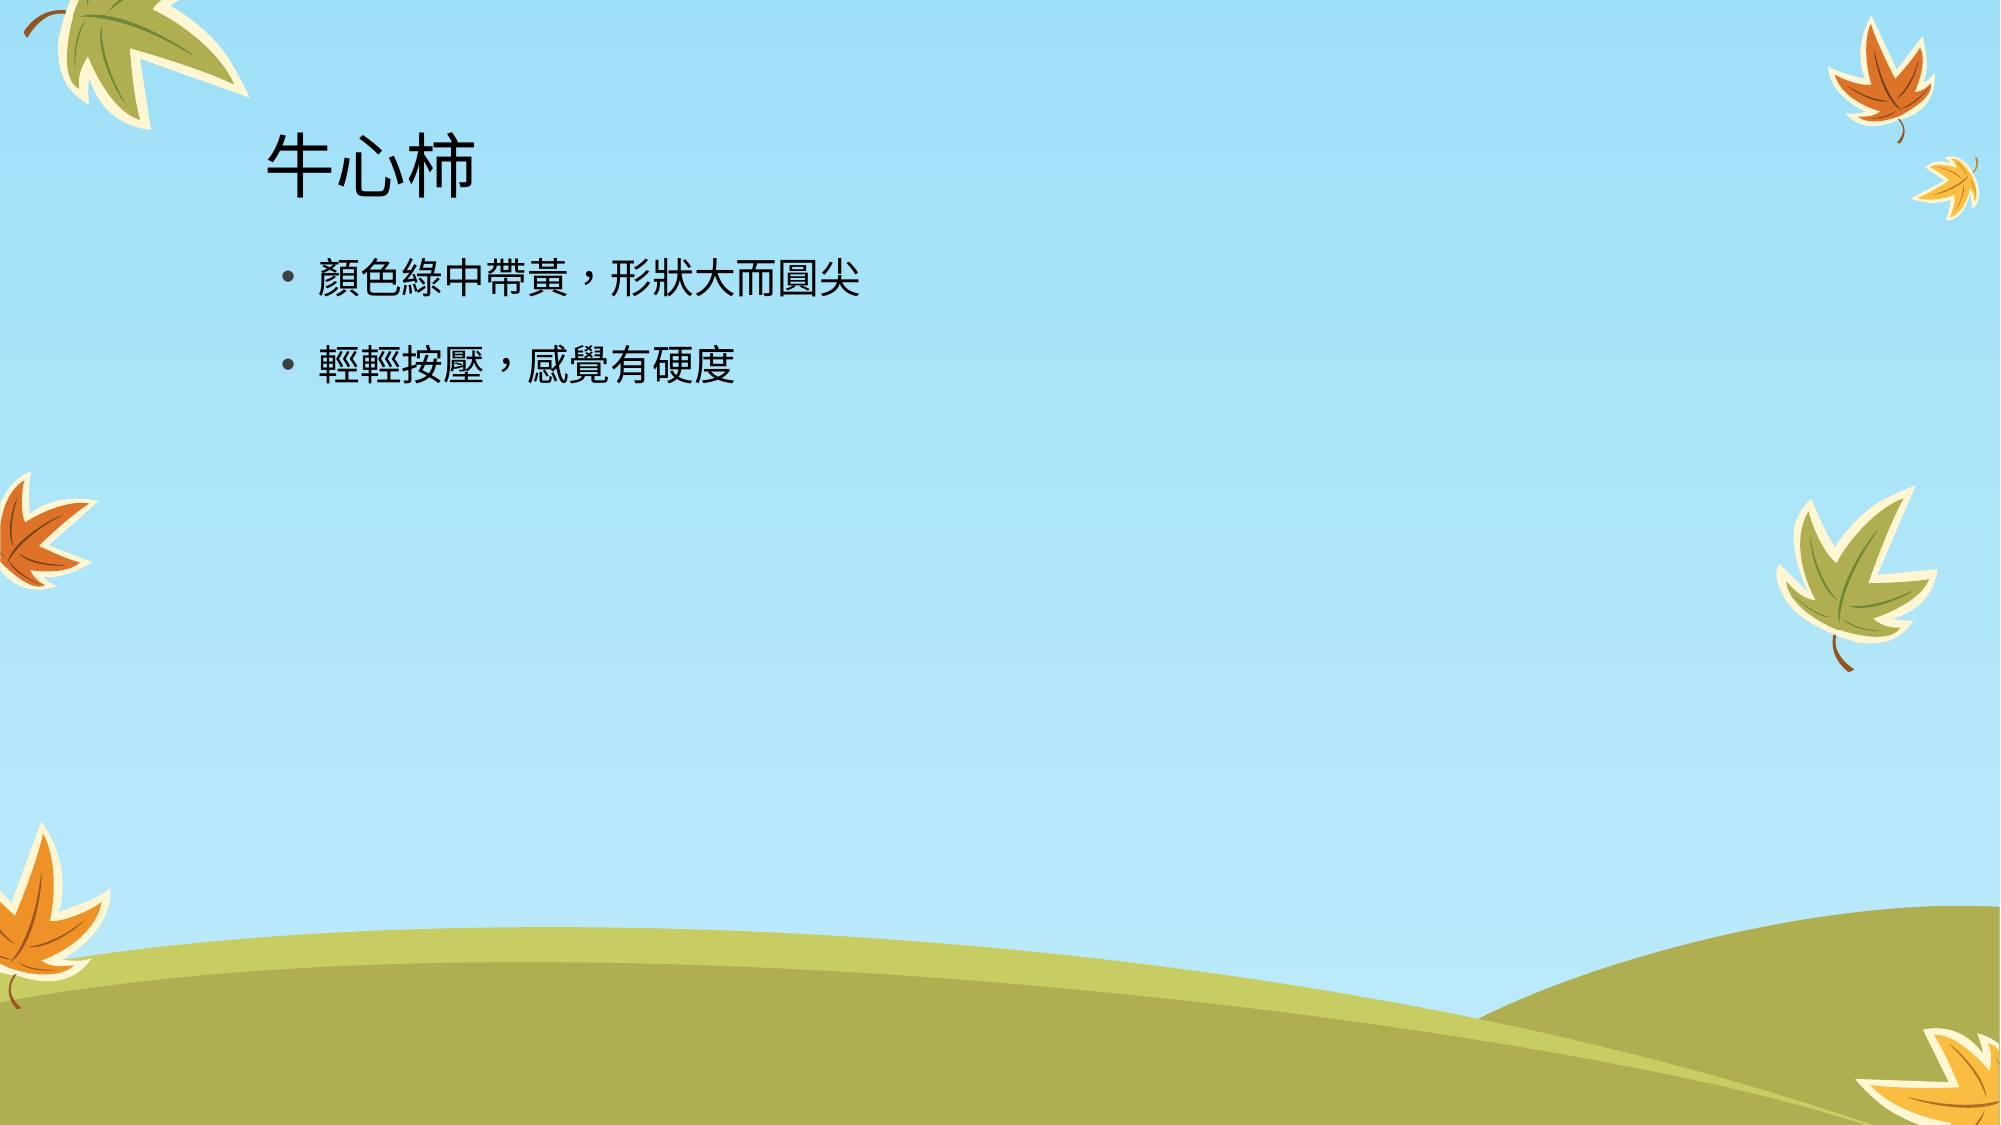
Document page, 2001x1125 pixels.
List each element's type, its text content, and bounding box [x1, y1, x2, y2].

list 顏色綠中帶黃，形狀大而圓尖 輕輕按壓，感覺有硬度 [250, 243, 1750, 926]
title 牛心柿 [249, 12, 1749, 216]
